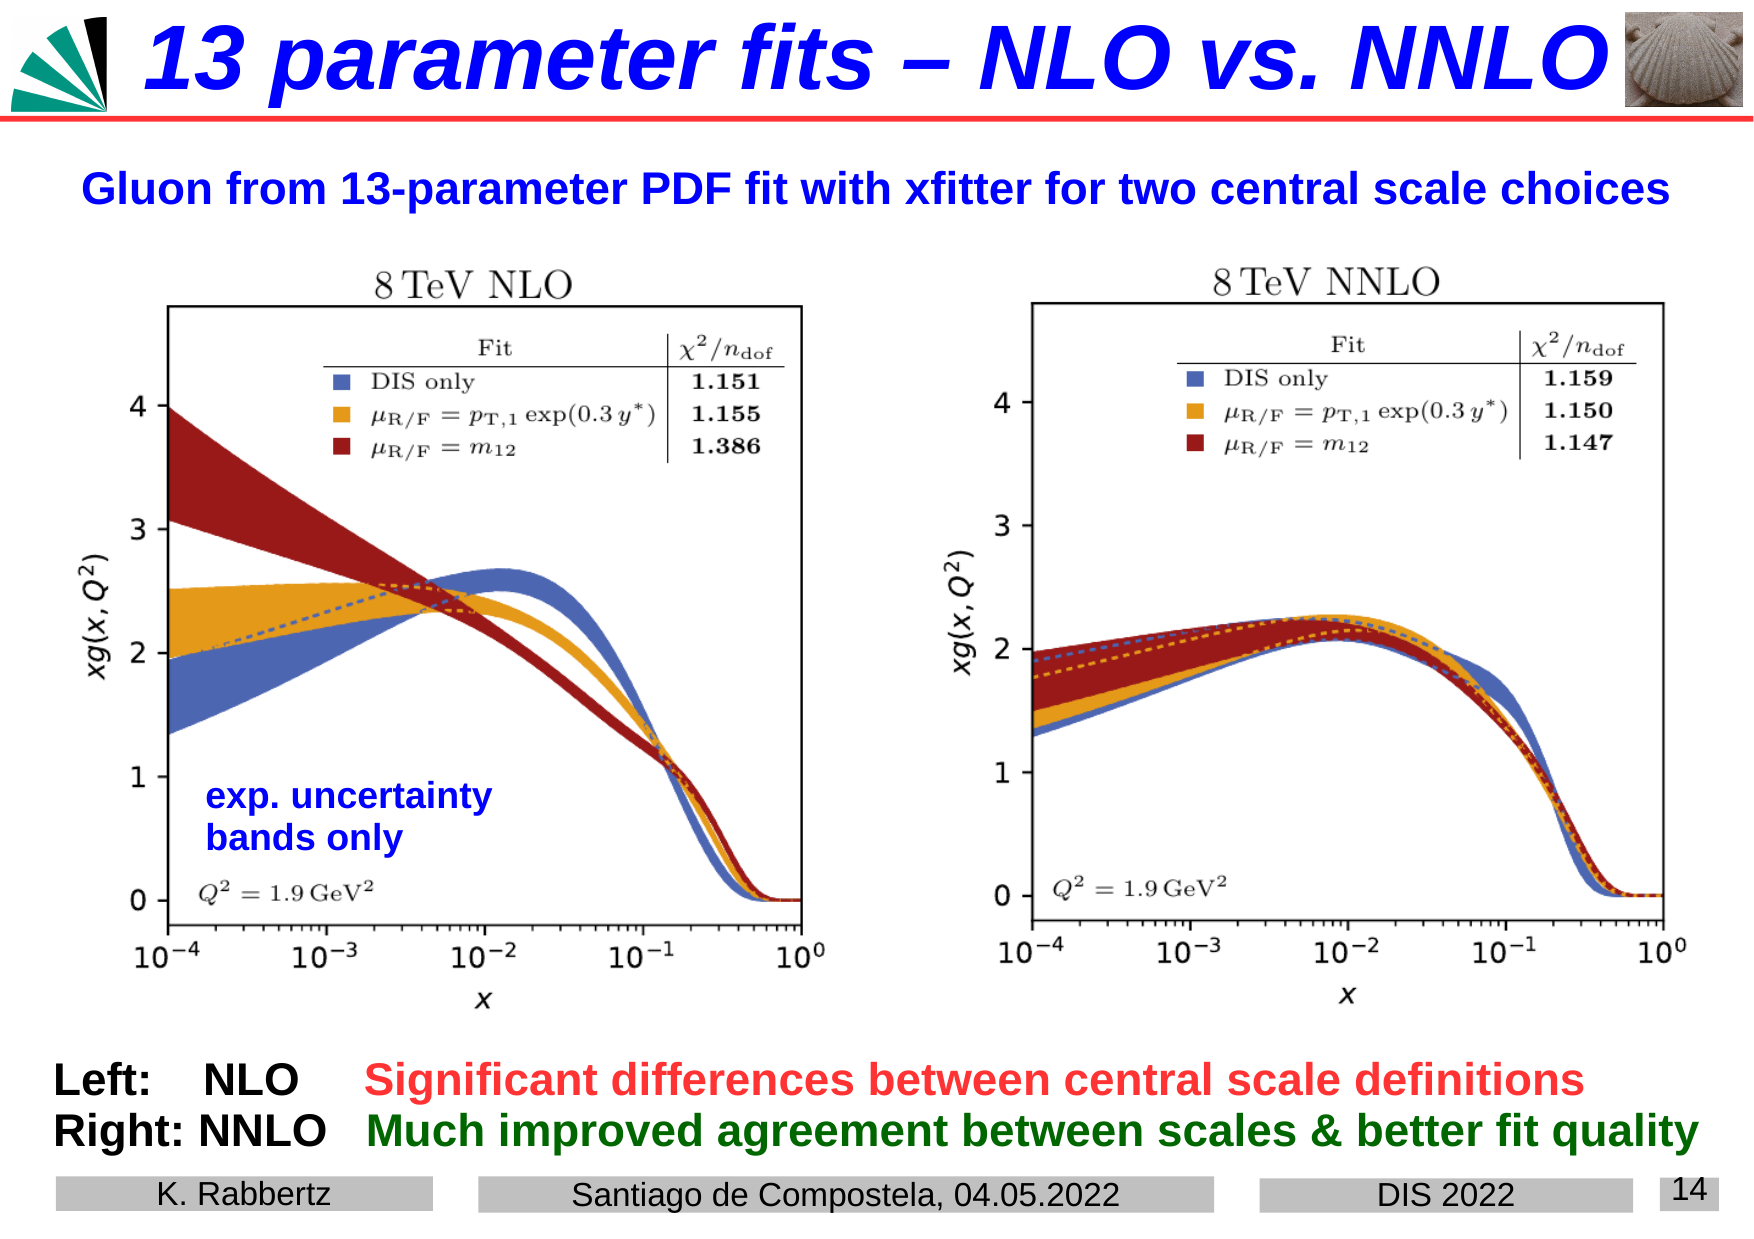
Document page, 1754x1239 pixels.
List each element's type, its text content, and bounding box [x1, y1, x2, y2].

text_box Left: NLO Significant differences between central scale definitions Right: NNLO Much improved agreement between scales & better fit quality [41, 1047, 1713, 1163]
title 13 parameter fits – NLO vs. NNLO [124, 0, 1630, 116]
picture [69, 255, 836, 1018]
picture [931, 252, 1695, 1013]
text_box exp. uncertainty bands only [193, 768, 505, 865]
text_box Gluon from 13-parameter PDF fit with xfitter for two central scale choices [69, 157, 1685, 221]
picture [11, 17, 107, 113]
picture [1630, 12, 1743, 107]
